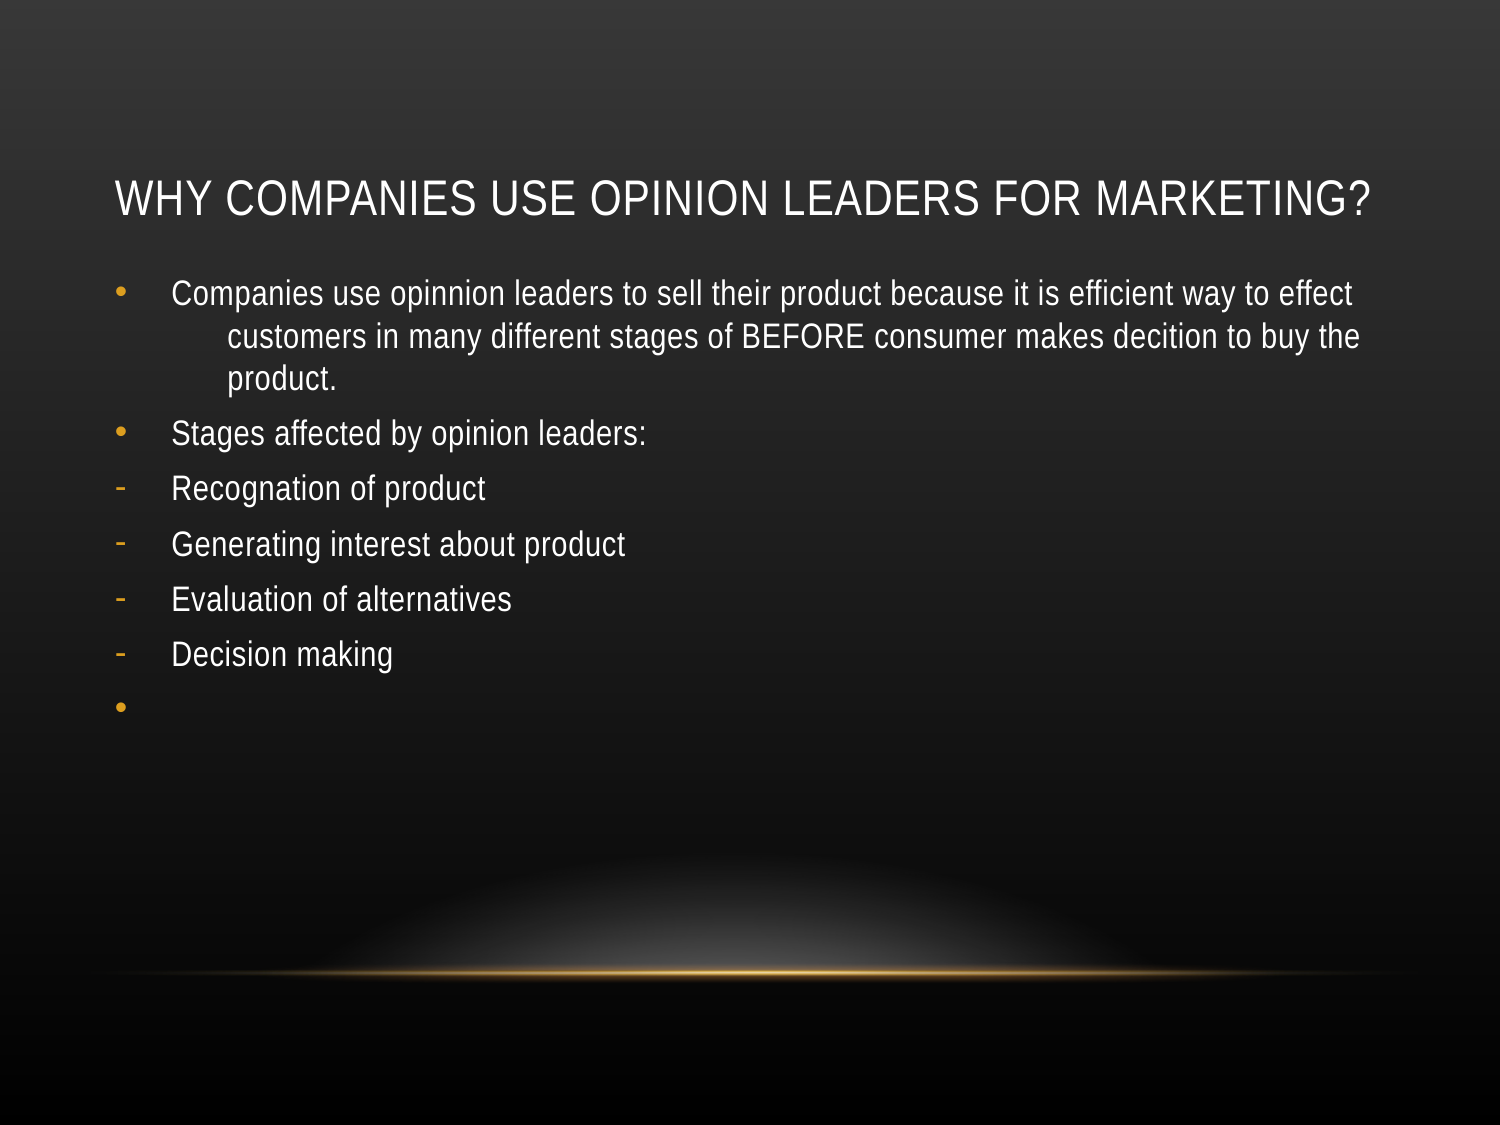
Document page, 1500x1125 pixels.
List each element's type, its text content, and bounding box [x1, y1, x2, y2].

title Why companies use opinion leaders for marketing? [99, 45, 1400, 233]
list Companies use opinnion leaders to sell their product because it is efficient way to effect customers in many different stages of BEFORE consumer makes decition to buy the product. Stages affected by opinion leaders: Recognation of product Generating interest about product Evaluation of alternatives Decision making [99, 262, 1400, 938]
